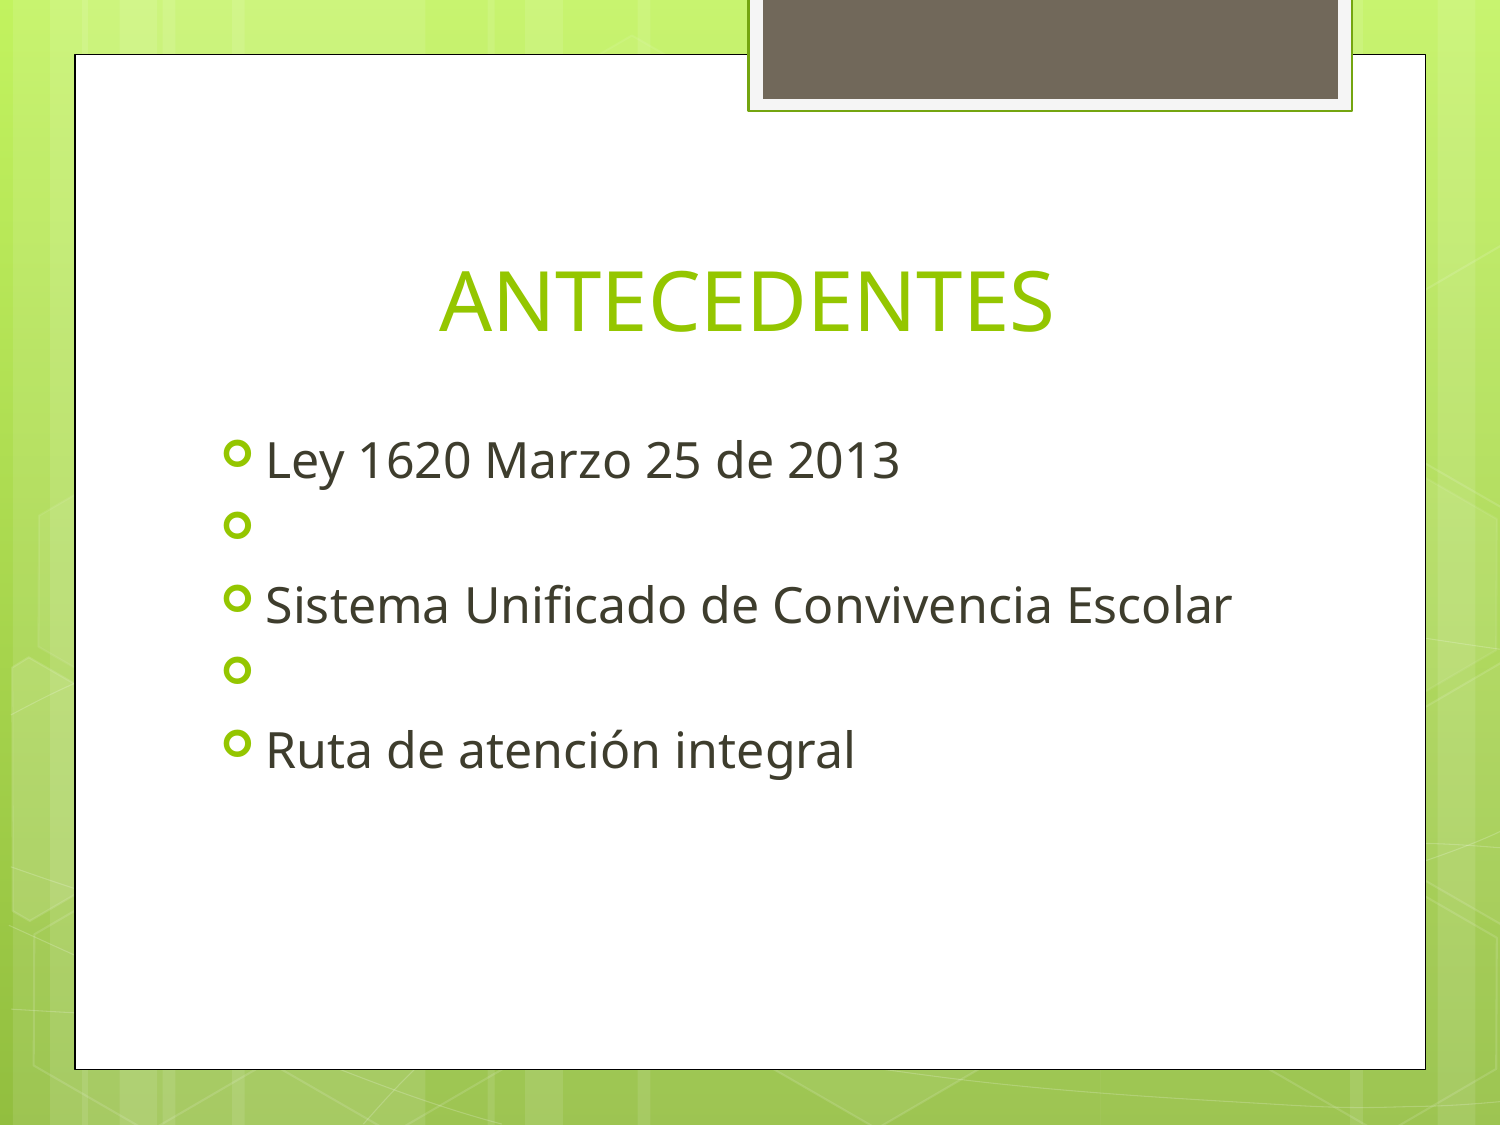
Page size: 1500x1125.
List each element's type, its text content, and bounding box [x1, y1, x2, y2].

title ANTECEDENTES [171, 168, 1324, 357]
list Ley 1620 Marzo 25 de 2013 Sistema Unificado de Convivencia Escolar Ruta de atención integral [183, 420, 1295, 997]
